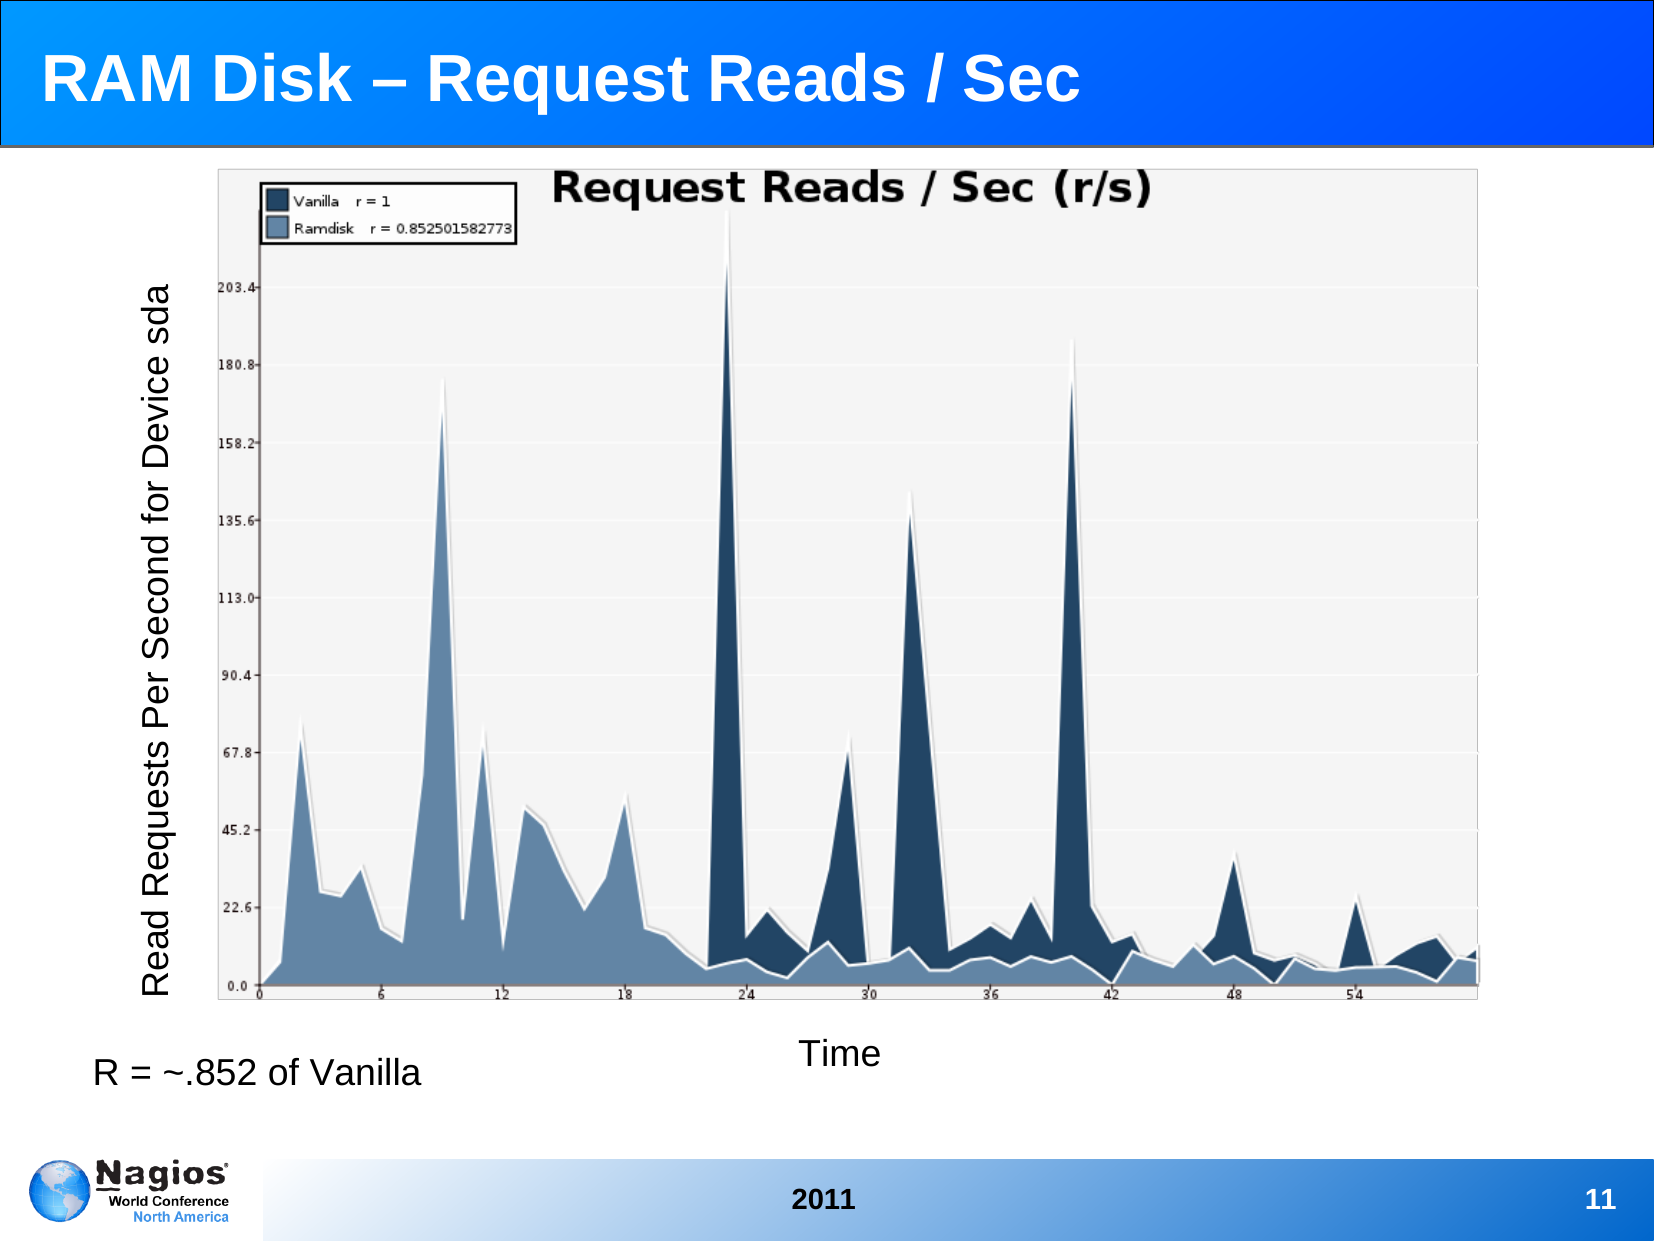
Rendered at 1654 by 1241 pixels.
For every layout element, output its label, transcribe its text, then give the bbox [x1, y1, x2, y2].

text_box R = ~.852 of Vanilla [77, 1044, 583, 1102]
text_box Read Requests Per Second for Device sda [126, 270, 184, 1014]
title RAM Disk – Request Reads / Sec [41, 29, 1248, 127]
picture [204, 155, 1492, 1014]
picture [29, 1159, 229, 1235]
text_box Time [783, 1024, 897, 1082]
